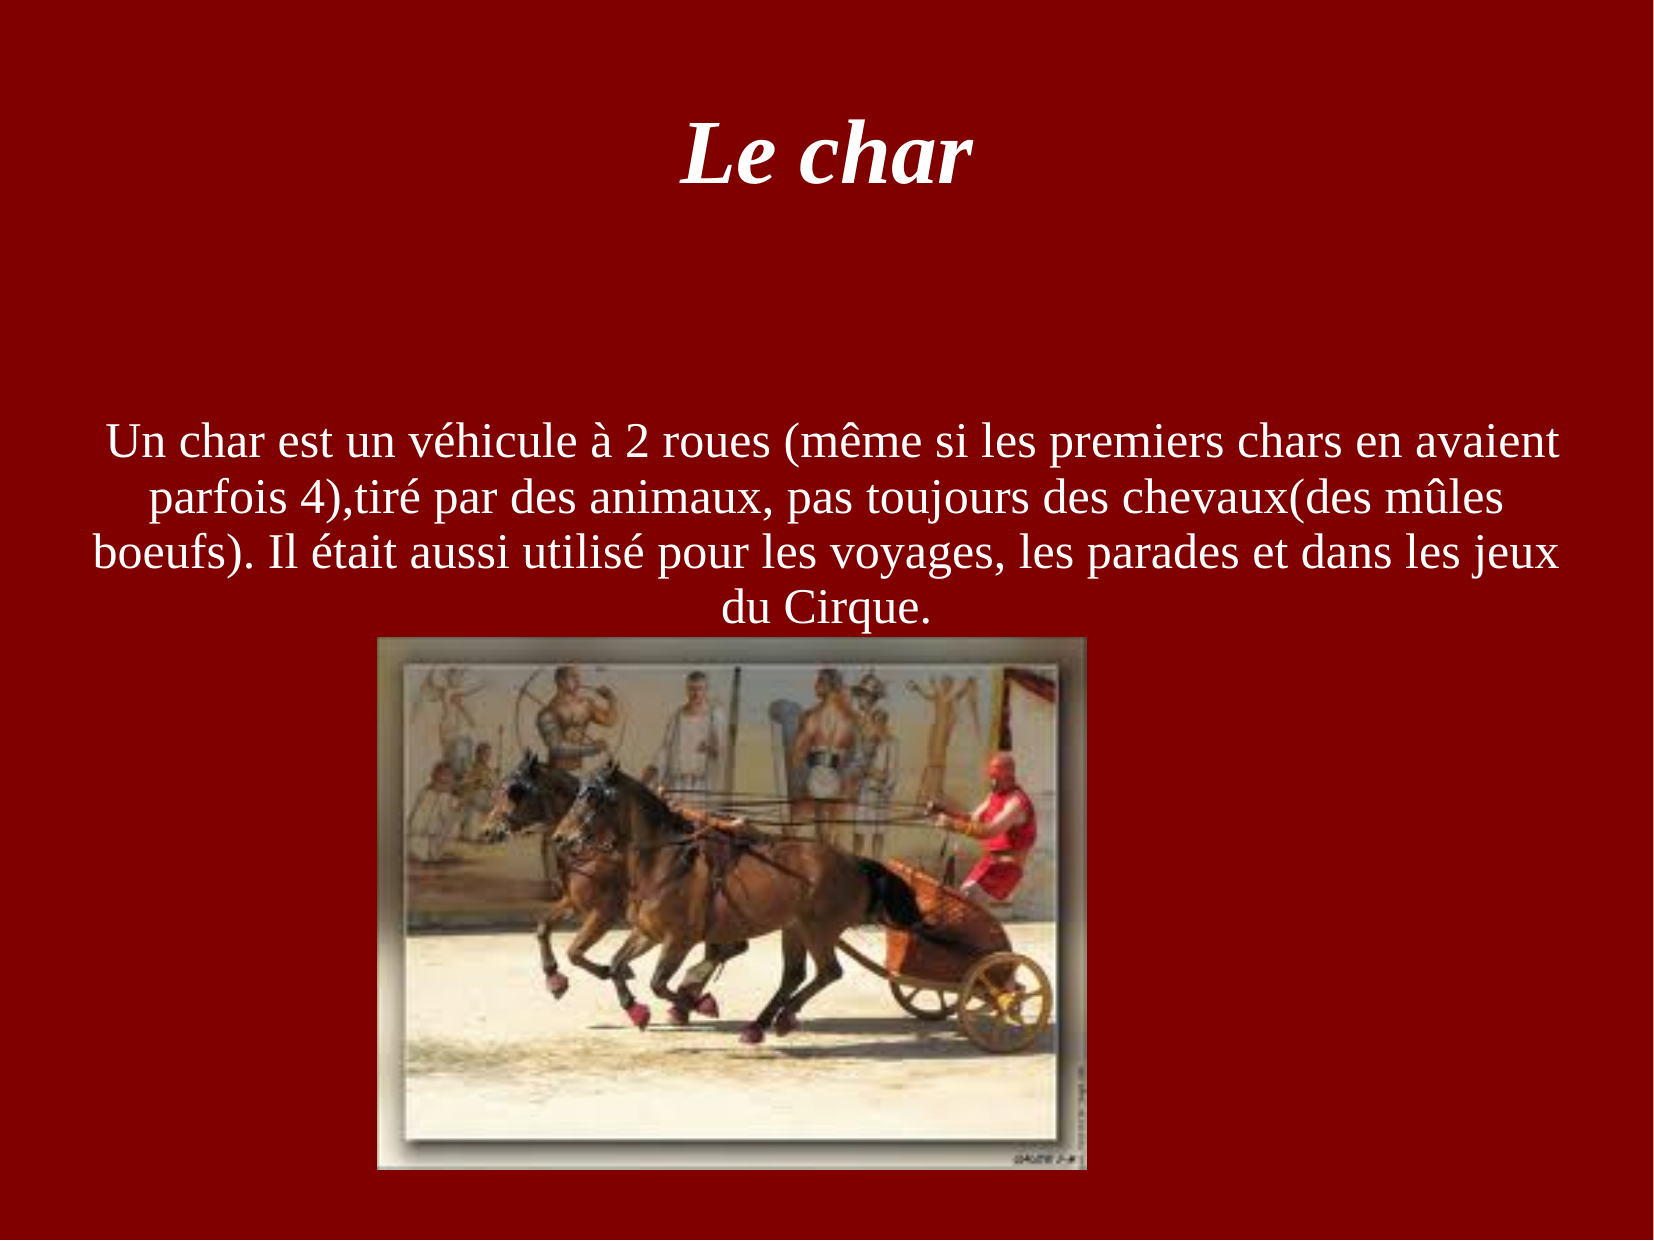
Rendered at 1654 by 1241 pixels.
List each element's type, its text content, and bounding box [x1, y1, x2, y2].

picture [377, 637, 1087, 1170]
title Le char [82, 49, 1571, 257]
list Un char est un véhicule à 2 roues (même si les premiers chars en avaient parfois 4),tiré par des animaux, pas toujours des chevaux(des mûles boeufs). Il était aussi utilisé pour les voyages, les parades et dans les jeux du Cirque. [82, 413, 1571, 635]
